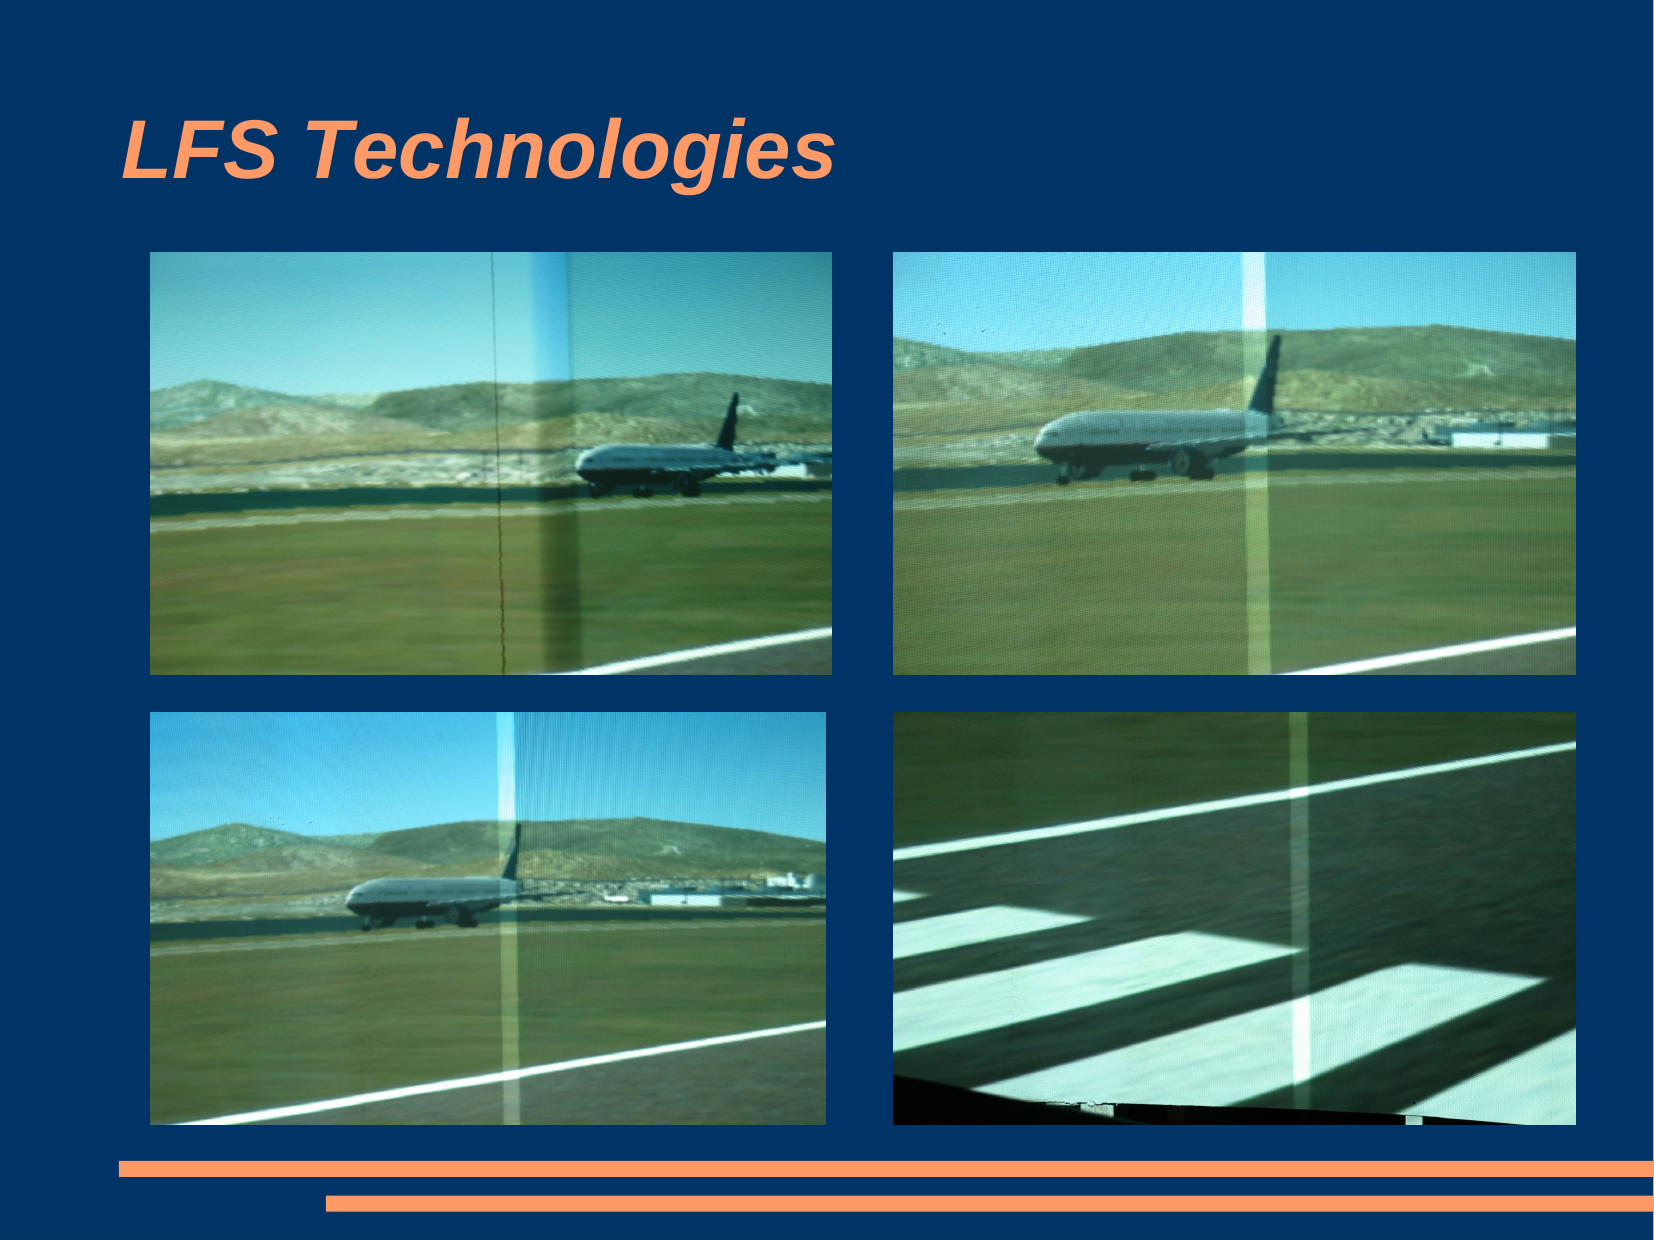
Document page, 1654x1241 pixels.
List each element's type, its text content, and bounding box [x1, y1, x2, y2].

picture [893, 712, 1576, 1126]
picture [150, 252, 832, 676]
picture [893, 252, 1576, 676]
picture [150, 712, 826, 1126]
title LFS Technologies [121, 46, 1534, 254]
